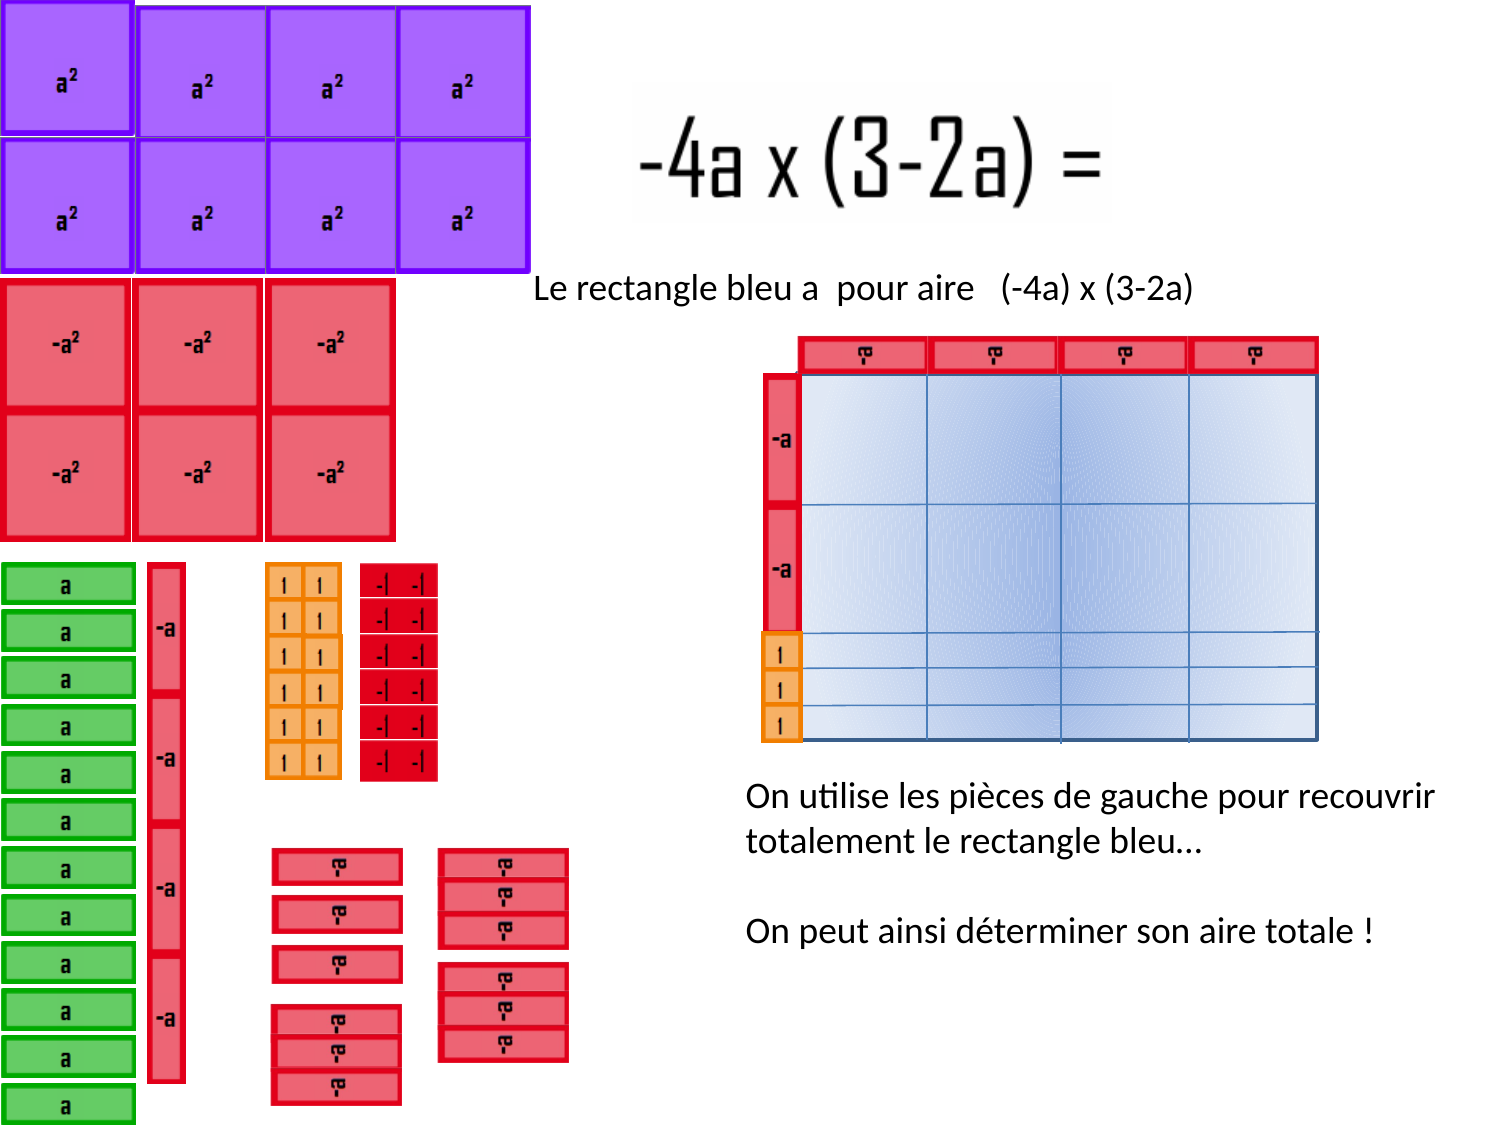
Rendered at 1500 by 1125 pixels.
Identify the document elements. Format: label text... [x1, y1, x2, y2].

text_box [928, 669, 1060, 704]
text_box [1062, 634, 1188, 666]
picture [270, 1003, 402, 1106]
picture [631, 78, 1112, 229]
picture [0, 0, 531, 274]
picture [271, 894, 403, 934]
picture [271, 847, 403, 886]
picture [761, 335, 1319, 743]
picture [0, 941, 136, 984]
picture [0, 278, 131, 542]
text_box [1190, 374, 1317, 502]
text_box [803, 669, 926, 704]
picture [360, 562, 438, 783]
text_box [1062, 374, 1188, 503]
text_box [1190, 633, 1317, 666]
text_box [928, 374, 1060, 503]
picture [437, 961, 569, 1063]
text_box [1062, 505, 1188, 631]
text_box [928, 634, 1060, 667]
text_box [1190, 505, 1317, 631]
picture [0, 1083, 136, 1125]
picture [0, 562, 136, 605]
picture [147, 562, 186, 1084]
picture [0, 894, 136, 936]
text_box [1190, 668, 1317, 703]
picture [132, 278, 263, 542]
text_box [1190, 706, 1317, 740]
picture [265, 278, 396, 542]
picture [271, 944, 403, 984]
picture [0, 798, 136, 841]
text_box [1062, 669, 1188, 704]
text_box [802, 374, 926, 504]
text_box [802, 506, 926, 632]
picture [0, 846, 136, 889]
picture [0, 751, 136, 794]
text_box [1062, 706, 1188, 740]
text_box On utilise les pièces de gauche pour recouvrir totalement le rectangle bleu… On peut ainsi déterminer son aire totale ! [730, 763, 1460, 959]
text_box [803, 634, 926, 667]
text_box [928, 505, 1060, 632]
picture [0, 656, 136, 699]
text_box [928, 706, 1060, 740]
picture [0, 1035, 136, 1078]
picture [0, 988, 136, 1031]
picture [0, 704, 136, 747]
picture [437, 847, 569, 950]
picture [265, 562, 343, 780]
picture [0, 609, 136, 652]
text_box [803, 707, 926, 740]
text_box Le rectangle bleu a pour aire (-4a) x (3-2a) [518, 255, 1210, 316]
